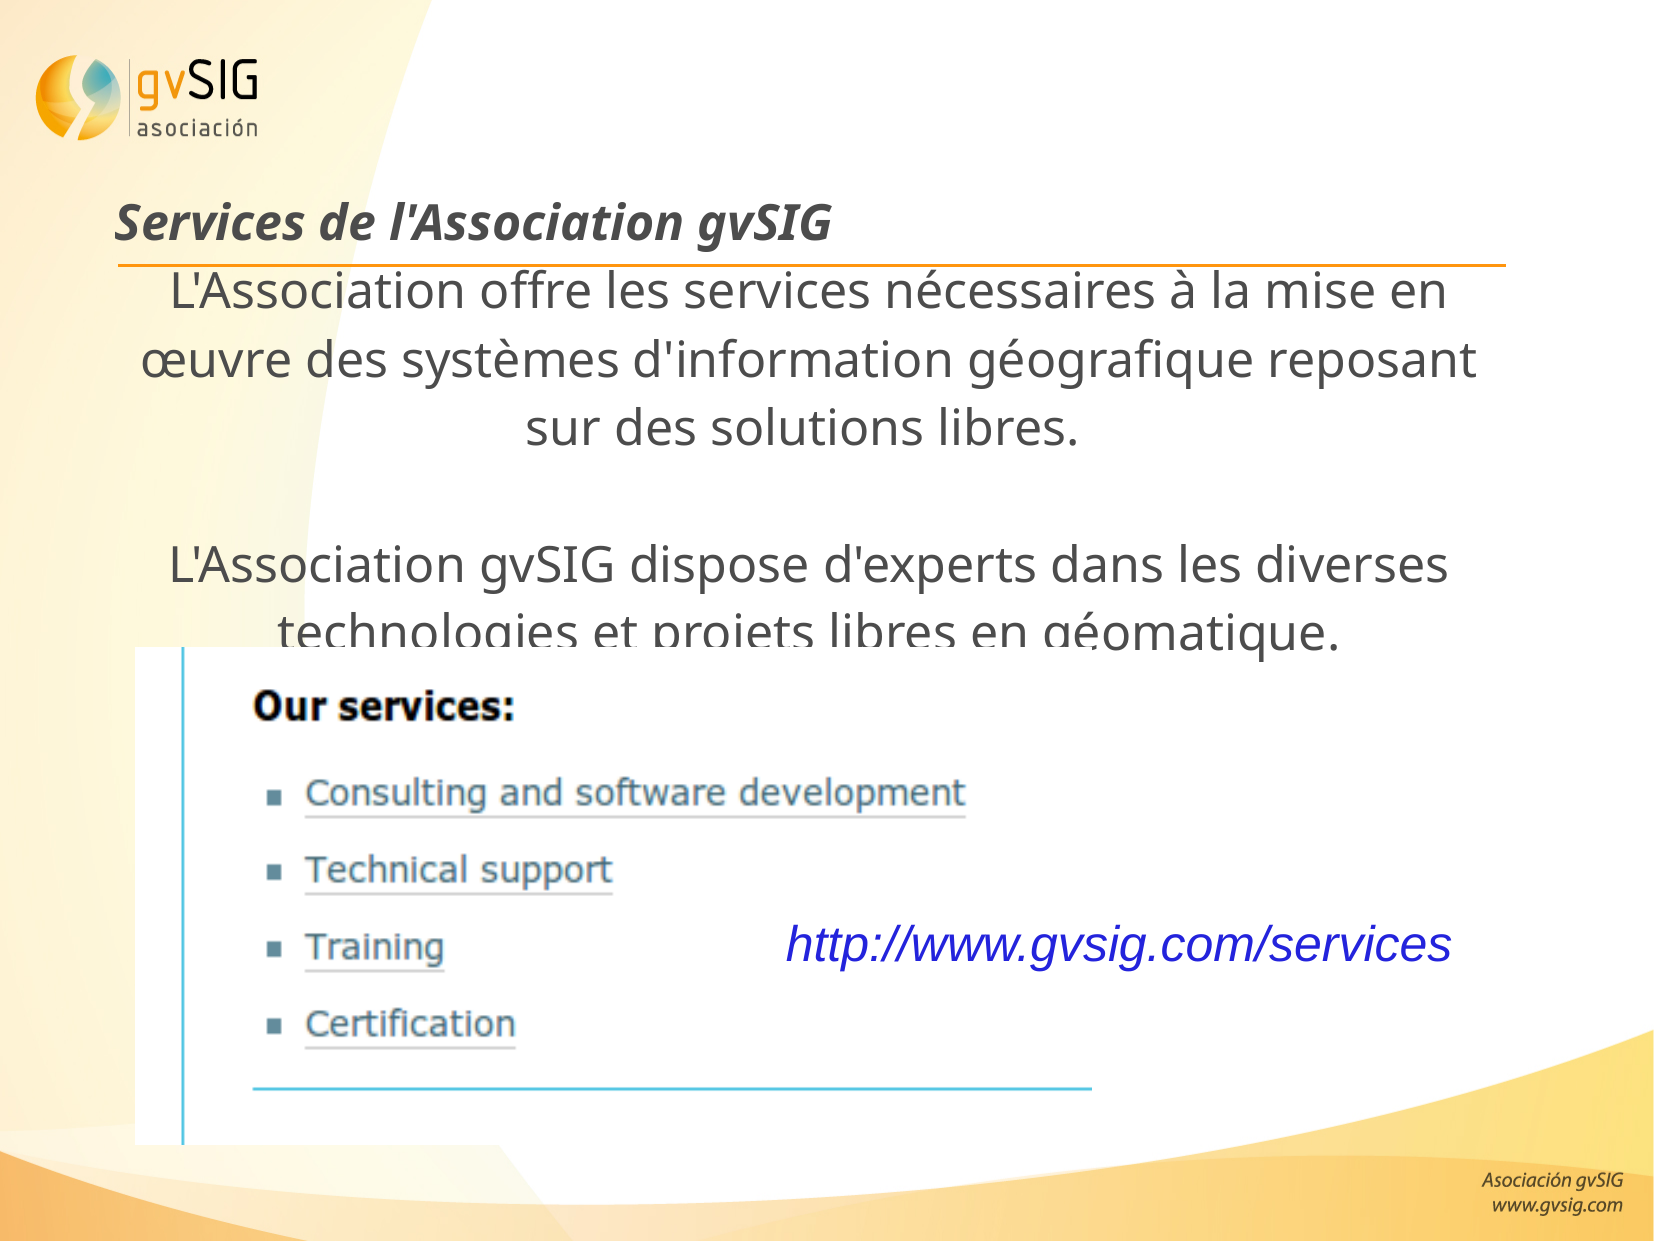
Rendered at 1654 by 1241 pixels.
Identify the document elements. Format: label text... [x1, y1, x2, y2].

text_box http://www.gvsig.com/services [771, 908, 1548, 980]
text_box Services de l'Association gvSIG [114, 163, 1279, 280]
picture [0, 0, 1654, 1241]
text_box L'Association offre les services nécessaires à la mise en œuvre des systèmes d'information géografique reposant sur des solutions libres. L'Association gvSIG dispose d'experts dans les diverses technologies et projets libres en géomatique. [125, 285, 1494, 636]
